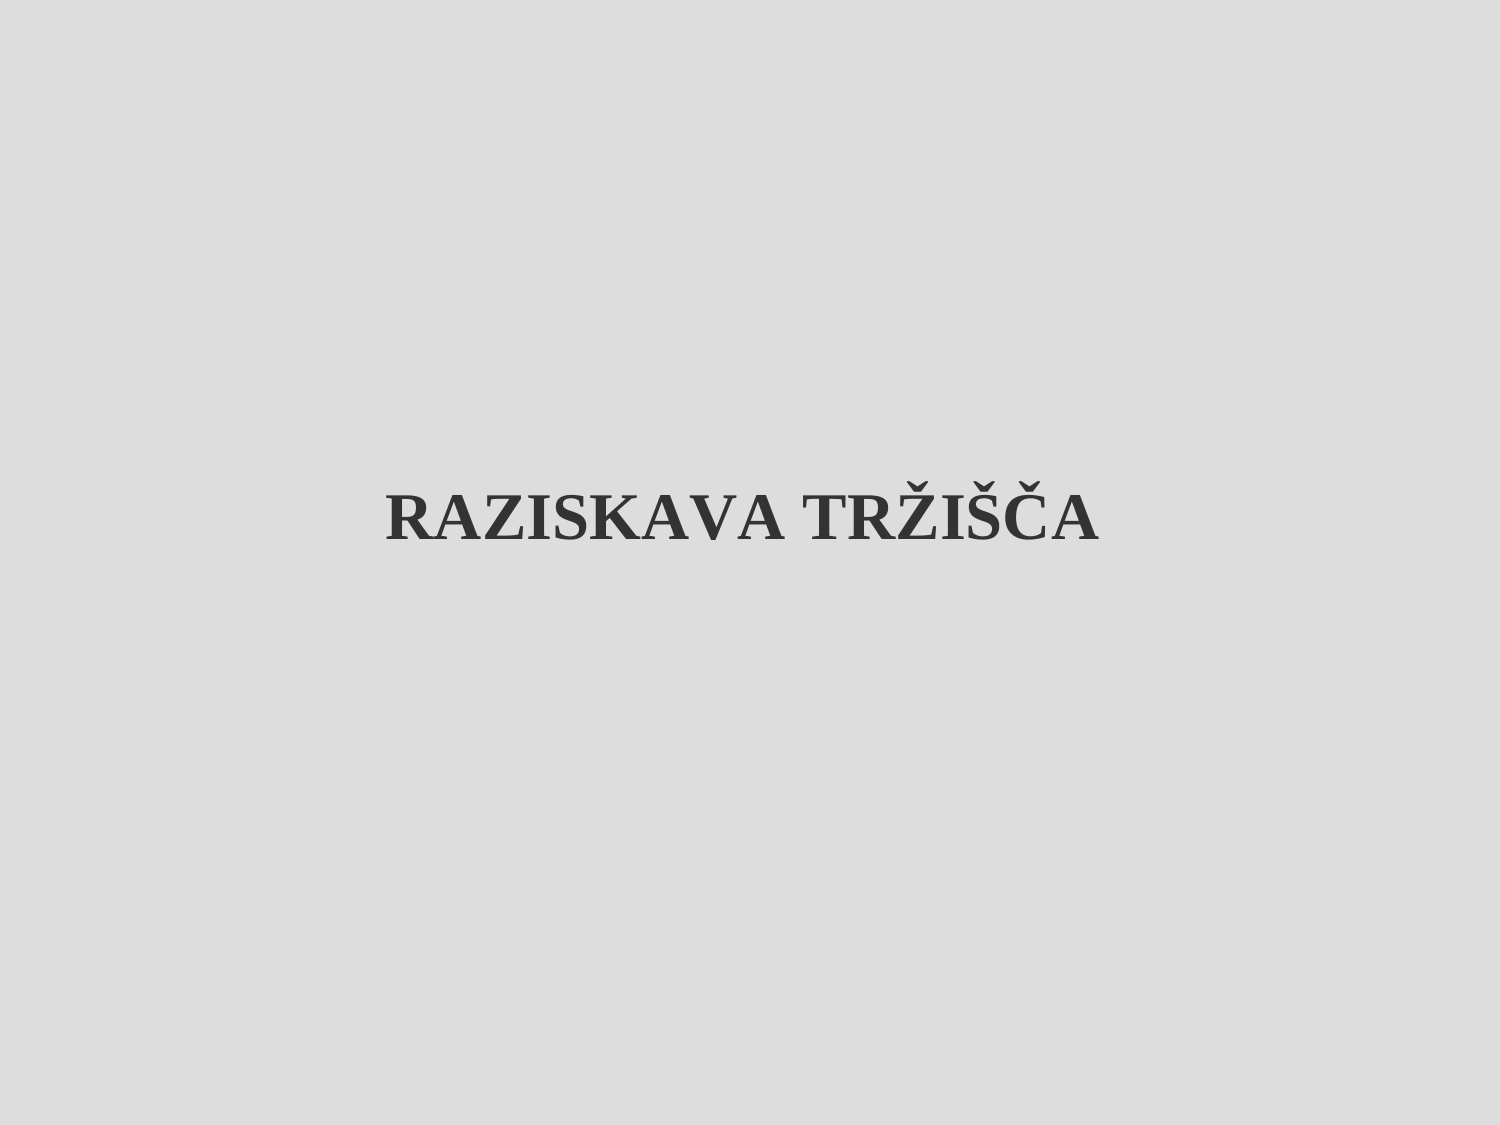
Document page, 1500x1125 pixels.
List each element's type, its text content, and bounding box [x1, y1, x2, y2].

text_box RAZISKAVA TRŽIŠČA [125, 224, 1376, 877]
